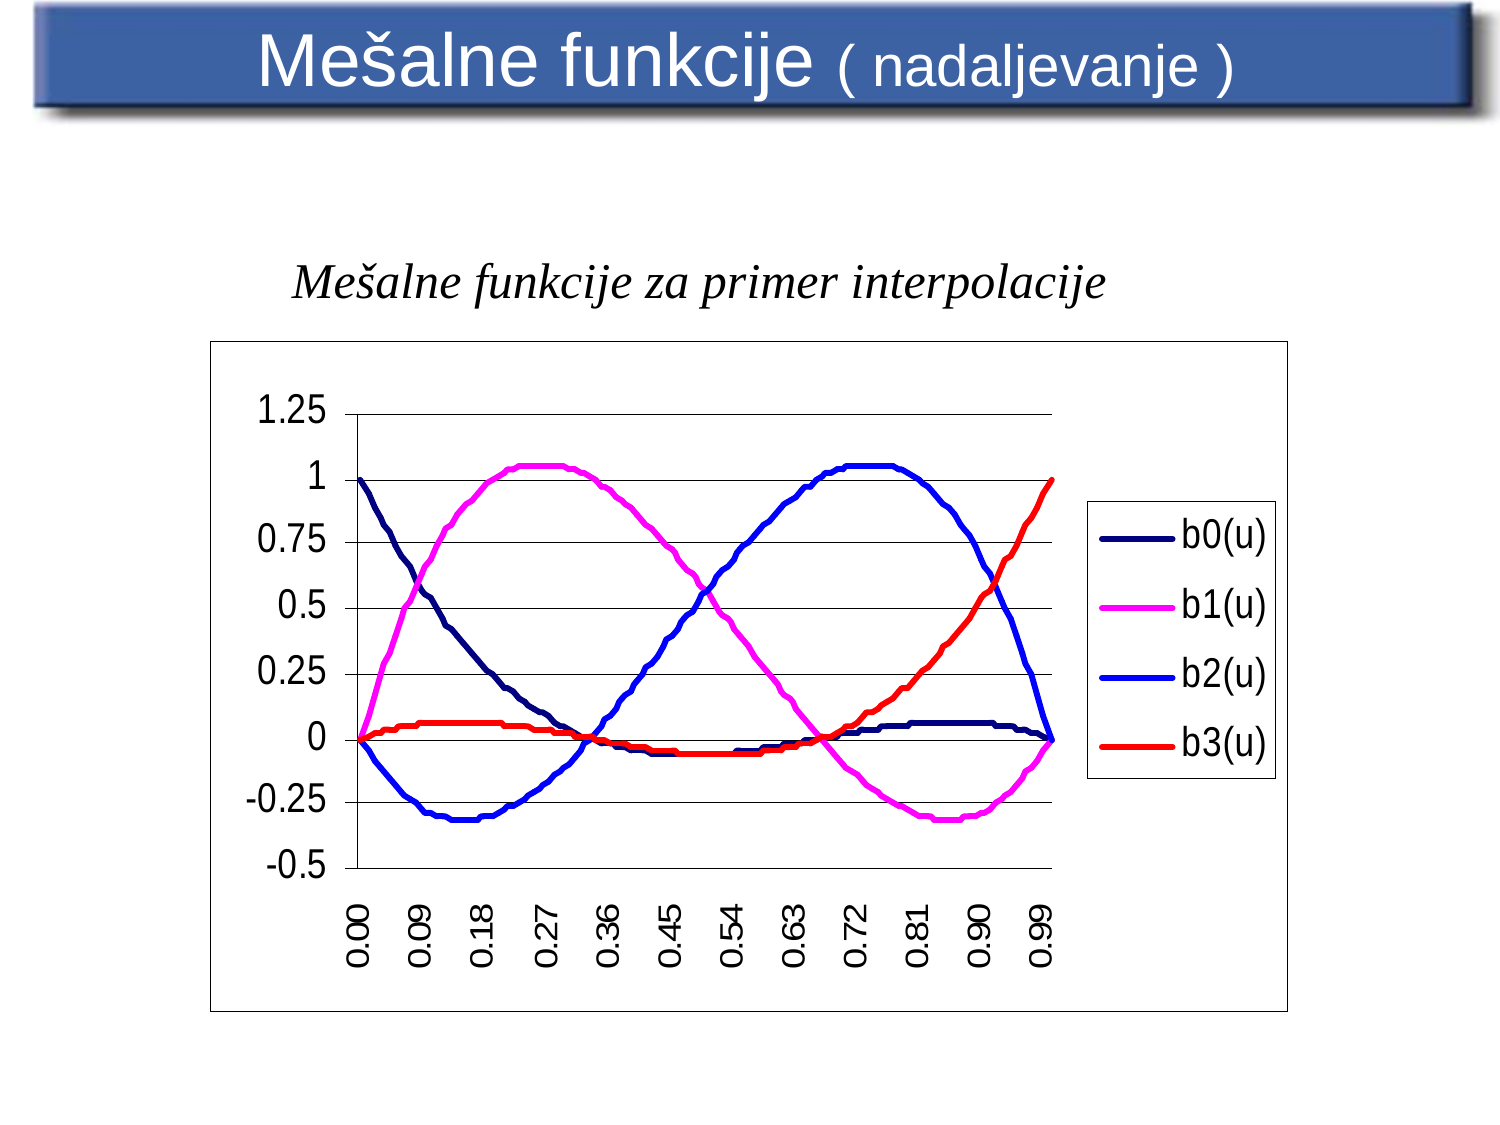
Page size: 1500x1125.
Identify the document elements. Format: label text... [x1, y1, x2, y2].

chart [195, 323, 1305, 1029]
picture [32, 0, 1500, 127]
title Mešalne funkcije ( nadaljevanje ) [0, 0, 1493, 114]
text_box Mešalne funkcije za primer interpolacije [277, 240, 1123, 317]
